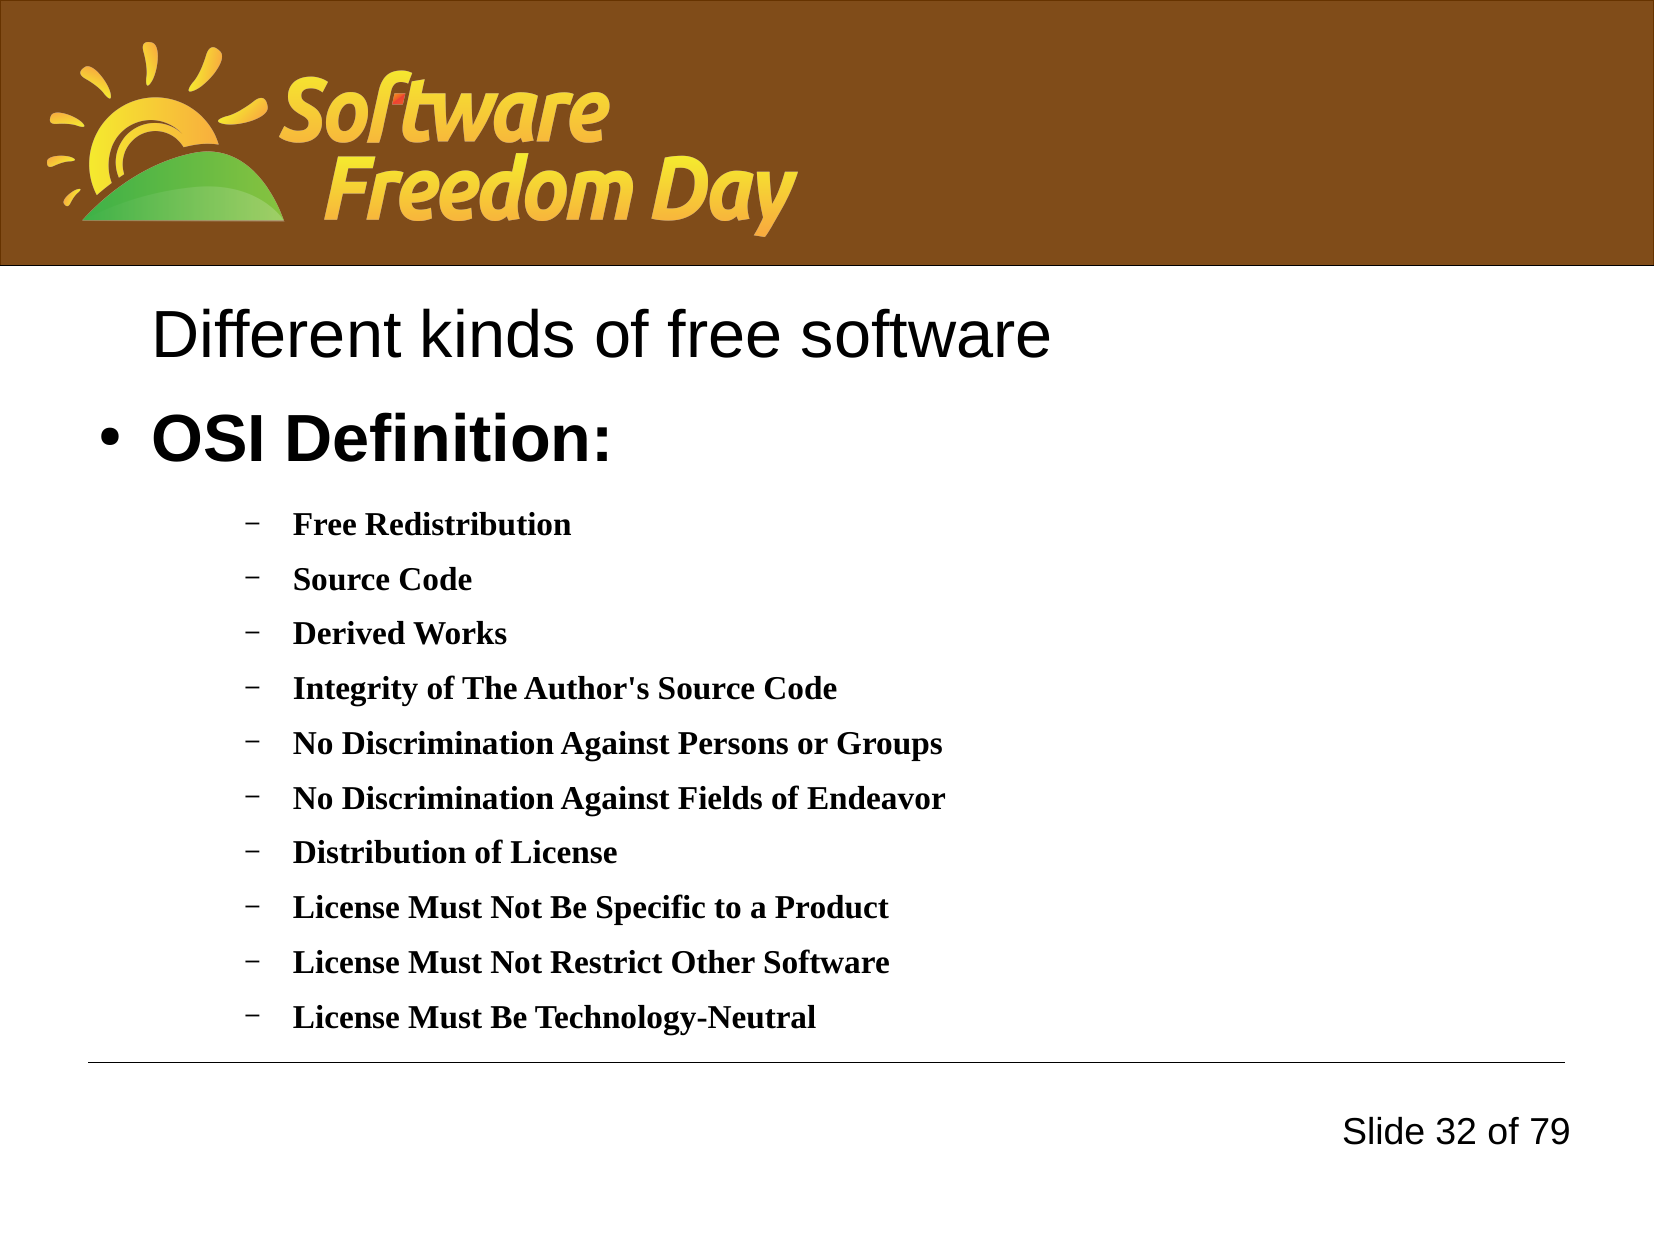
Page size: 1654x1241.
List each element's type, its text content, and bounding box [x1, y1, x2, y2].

list Different kinds of free software OSI Definition: Free Redistribution Source Code Derived Works Integrity of The Author's Source Code No Discrimination Against Persons or Groups No Discrimination Against Fields of Endeavor Distribution of License License Must Not Be Specific to a Product License Must Not Restrict Other Software License Must Be Technology-Neutral [80, 297, 1569, 1017]
picture [47, 42, 798, 237]
